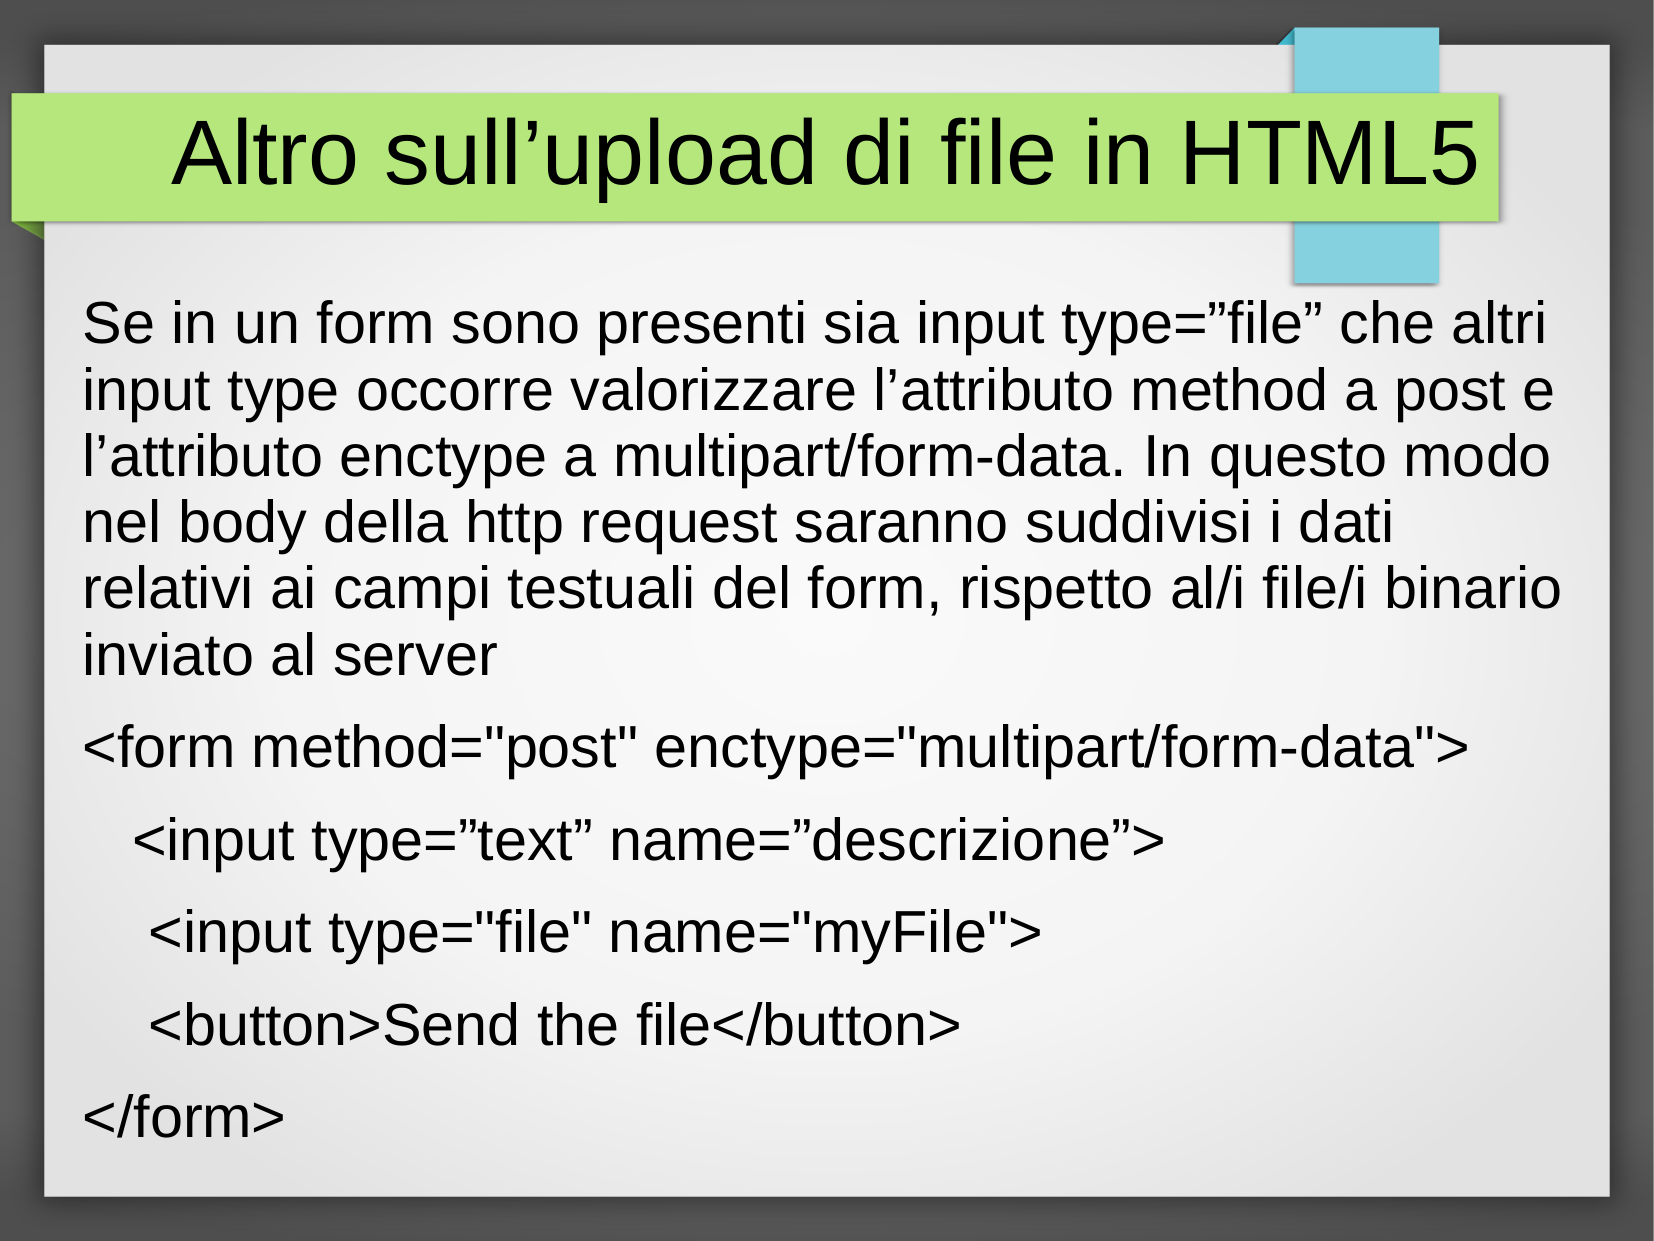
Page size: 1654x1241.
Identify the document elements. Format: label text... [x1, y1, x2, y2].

list Se in un form sono presenti sia input type=”file” che altri input type occorre valorizzare l’attributo method a post e l’attributo enctype a multipart/form-data. In questo modo nel body della http request saranno suddivisi i dati relativi ai campi testuali del form, rispetto al/i file/i binario inviato al server <form method="post" enctype="multipart/form-data"> <input type=”text” name=”descrizione”> <input type="file" name="myFile"> <button>Send the file</button> </form> [82, 290, 1571, 1170]
title Altro sull’upload di file in HTML5 [82, 49, 1571, 257]
picture [0, 0, 1654, 1241]
